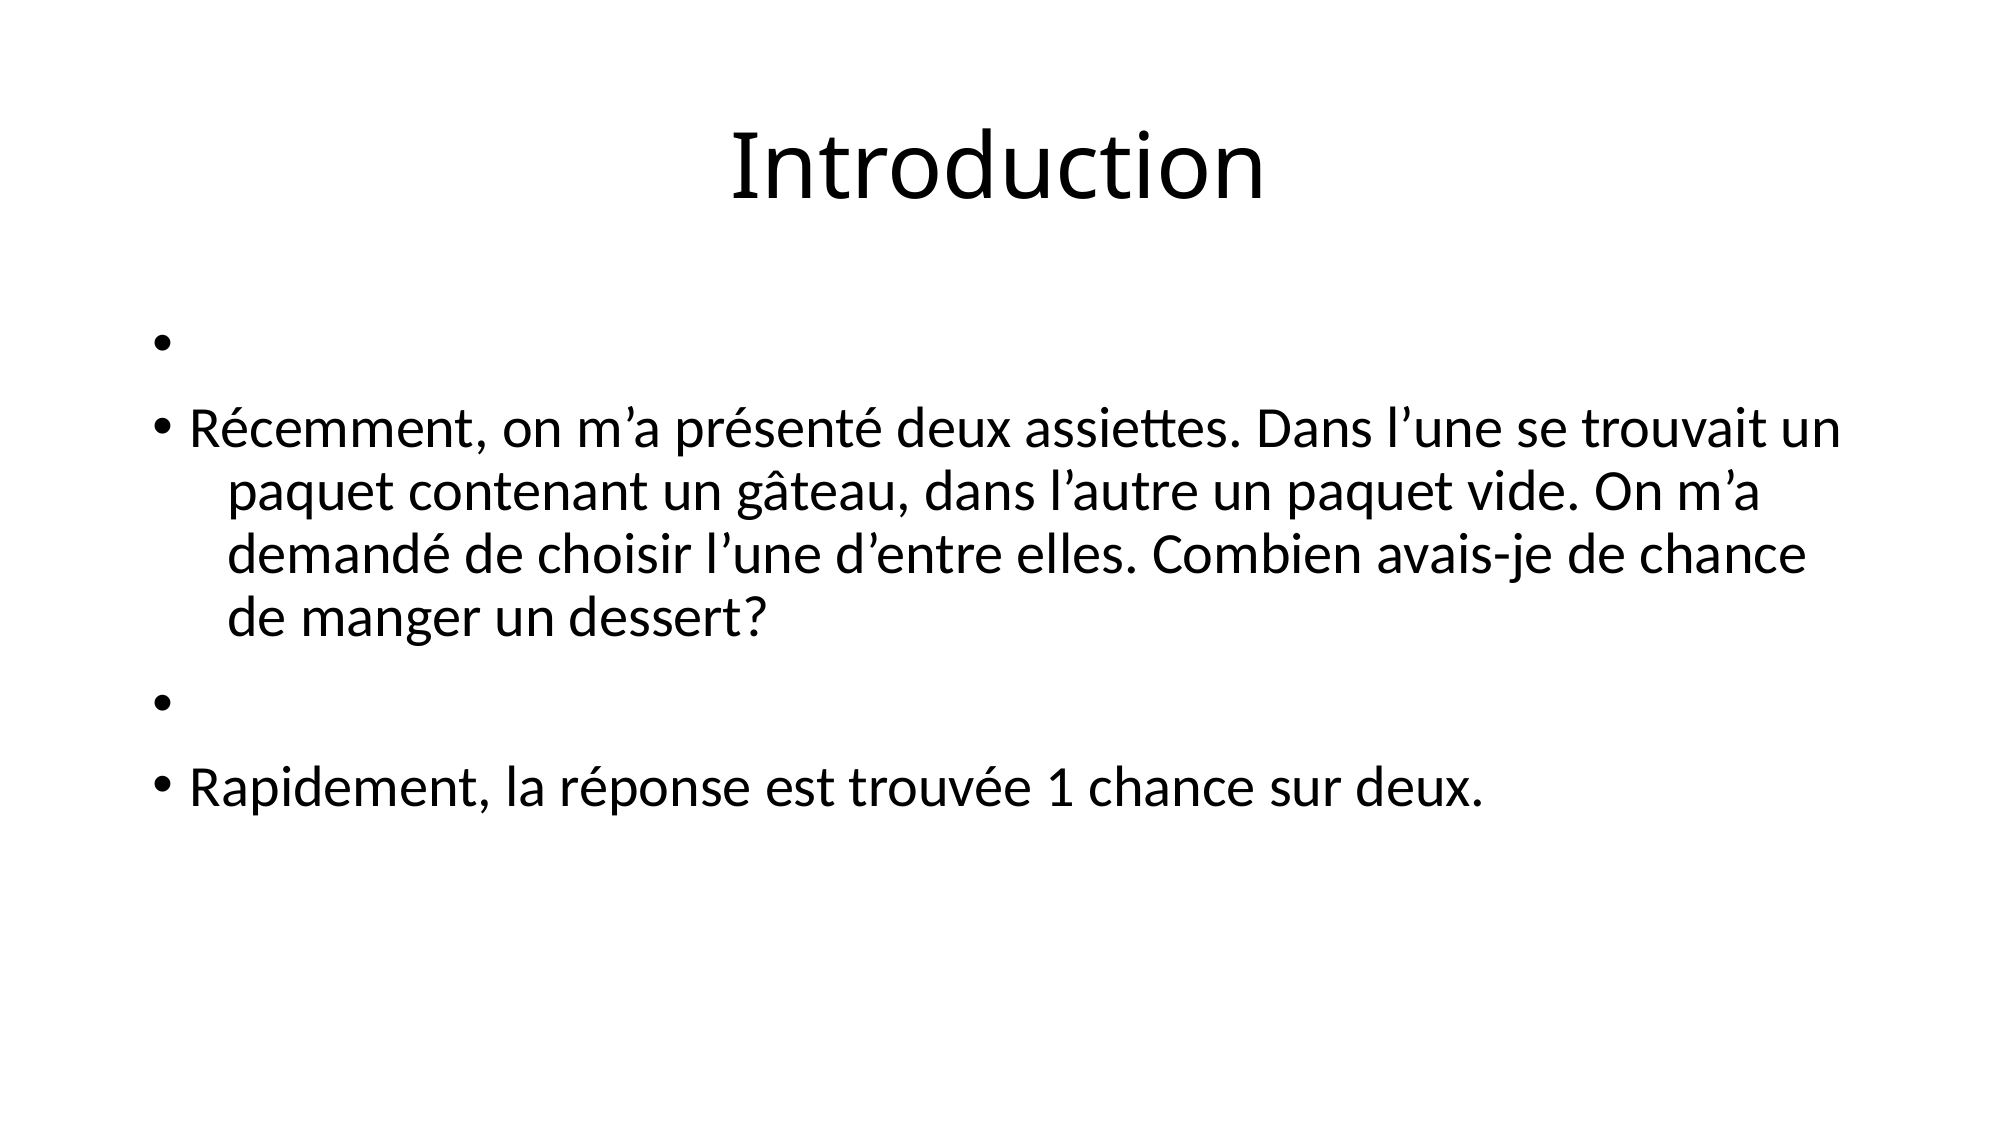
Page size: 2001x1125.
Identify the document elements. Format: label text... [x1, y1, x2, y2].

list Récemment, on m’a présenté deux assiettes. Dans l’une se trouvait un paquet contenant un gâteau, dans l’autre un paquet vide. On m’a demandé de choisir l’une d’entre elles. Combien avais-je de chance de manger un dessert? Rapidement, la réponse est trouvée 1 chance sur deux. [137, 299, 1863, 1014]
title Introduction [137, 59, 1863, 278]
